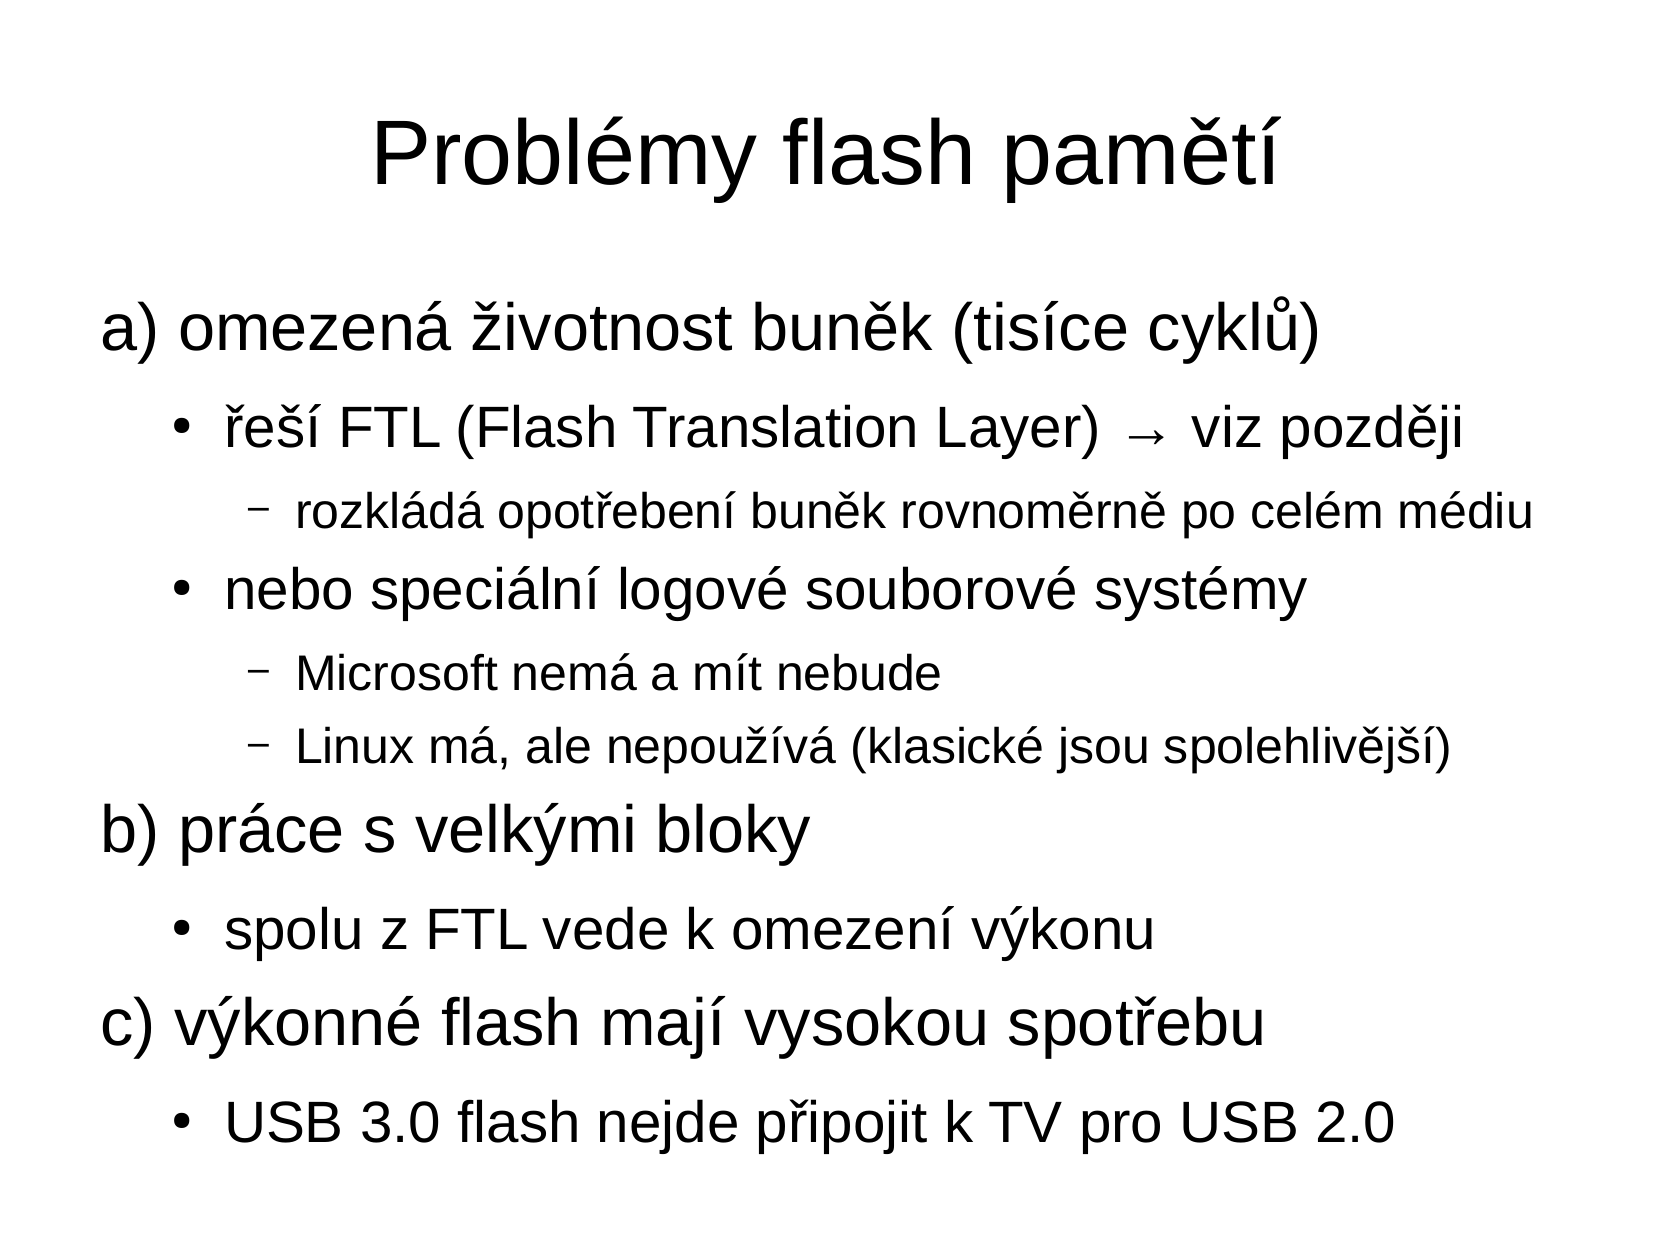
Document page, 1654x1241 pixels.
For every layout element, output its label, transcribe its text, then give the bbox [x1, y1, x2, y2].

title Problémy flash pamětí [82, 49, 1571, 257]
list omezená životnost buněk (tisíce cyklů) řeší FTL (Flash Translation Layer) → viz později rozkládá opotřebení buněk rovnoměrně po celém médiu nebo speciální logové souborové systémy Microsoft nemá a mít nebude Linux má, ale nepoužívá (klasické jsou spolehlivější) práce s velkými bloky spolu z FTL vede k omezení výkonu výkonné flash mají vysokou spotřebu USB 3.0 flash nejde připojit k TV pro USB 2.0 [82, 290, 1625, 1155]
